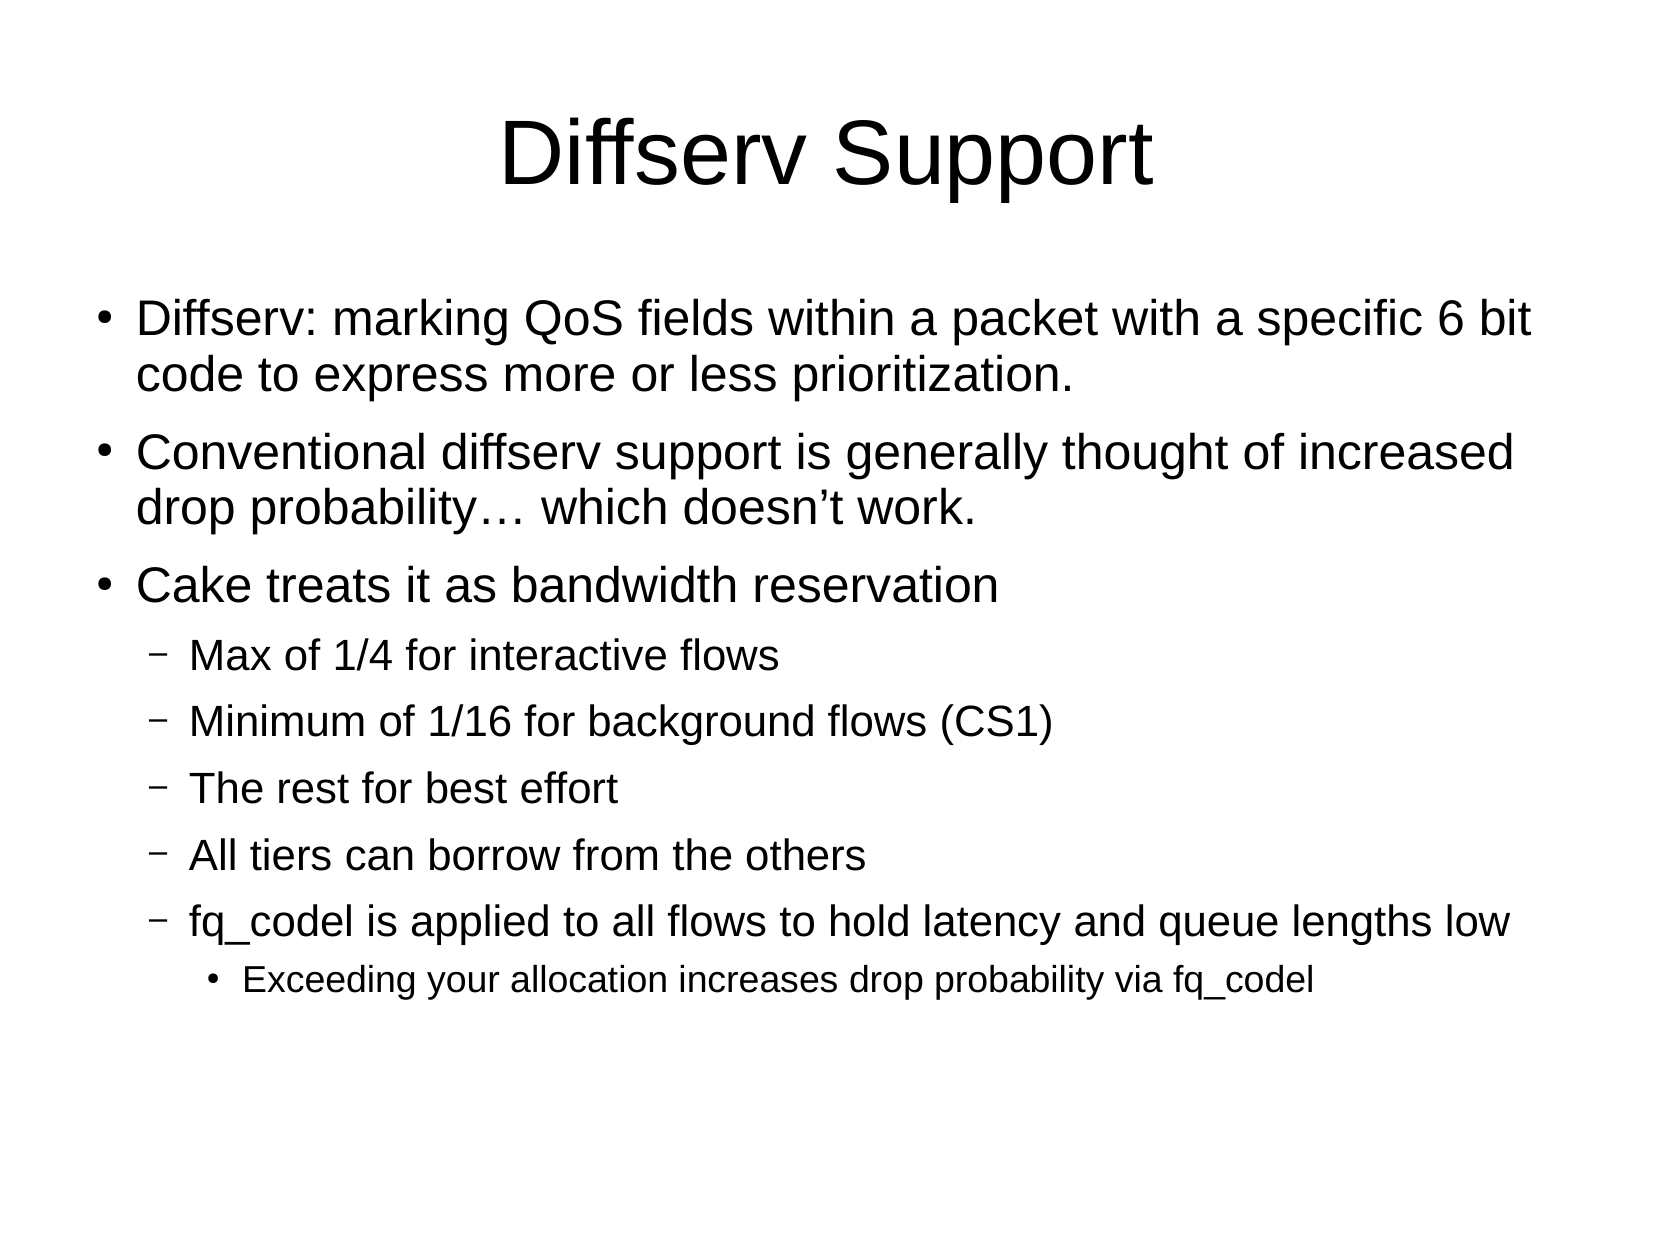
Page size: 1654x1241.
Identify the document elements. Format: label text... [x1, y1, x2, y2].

title Diffserv Support [82, 49, 1571, 257]
list Diffserv: marking QoS fields within a packet with a specific 6 bit code to express more or less prioritization. Conventional diffserv support is generally thought of increased drop probability… which doesn’t work. Cake treats it as bandwidth reservation Max of 1/4 for interactive flows Minimum of 1/16 for background flows (CS1) The rest for best effort All tiers can borrow from the others fq_codel is applied to all flows to hold latency and queue lengths low Exceeding your allocation increases drop probability via fq_codel [82, 290, 1571, 1010]
